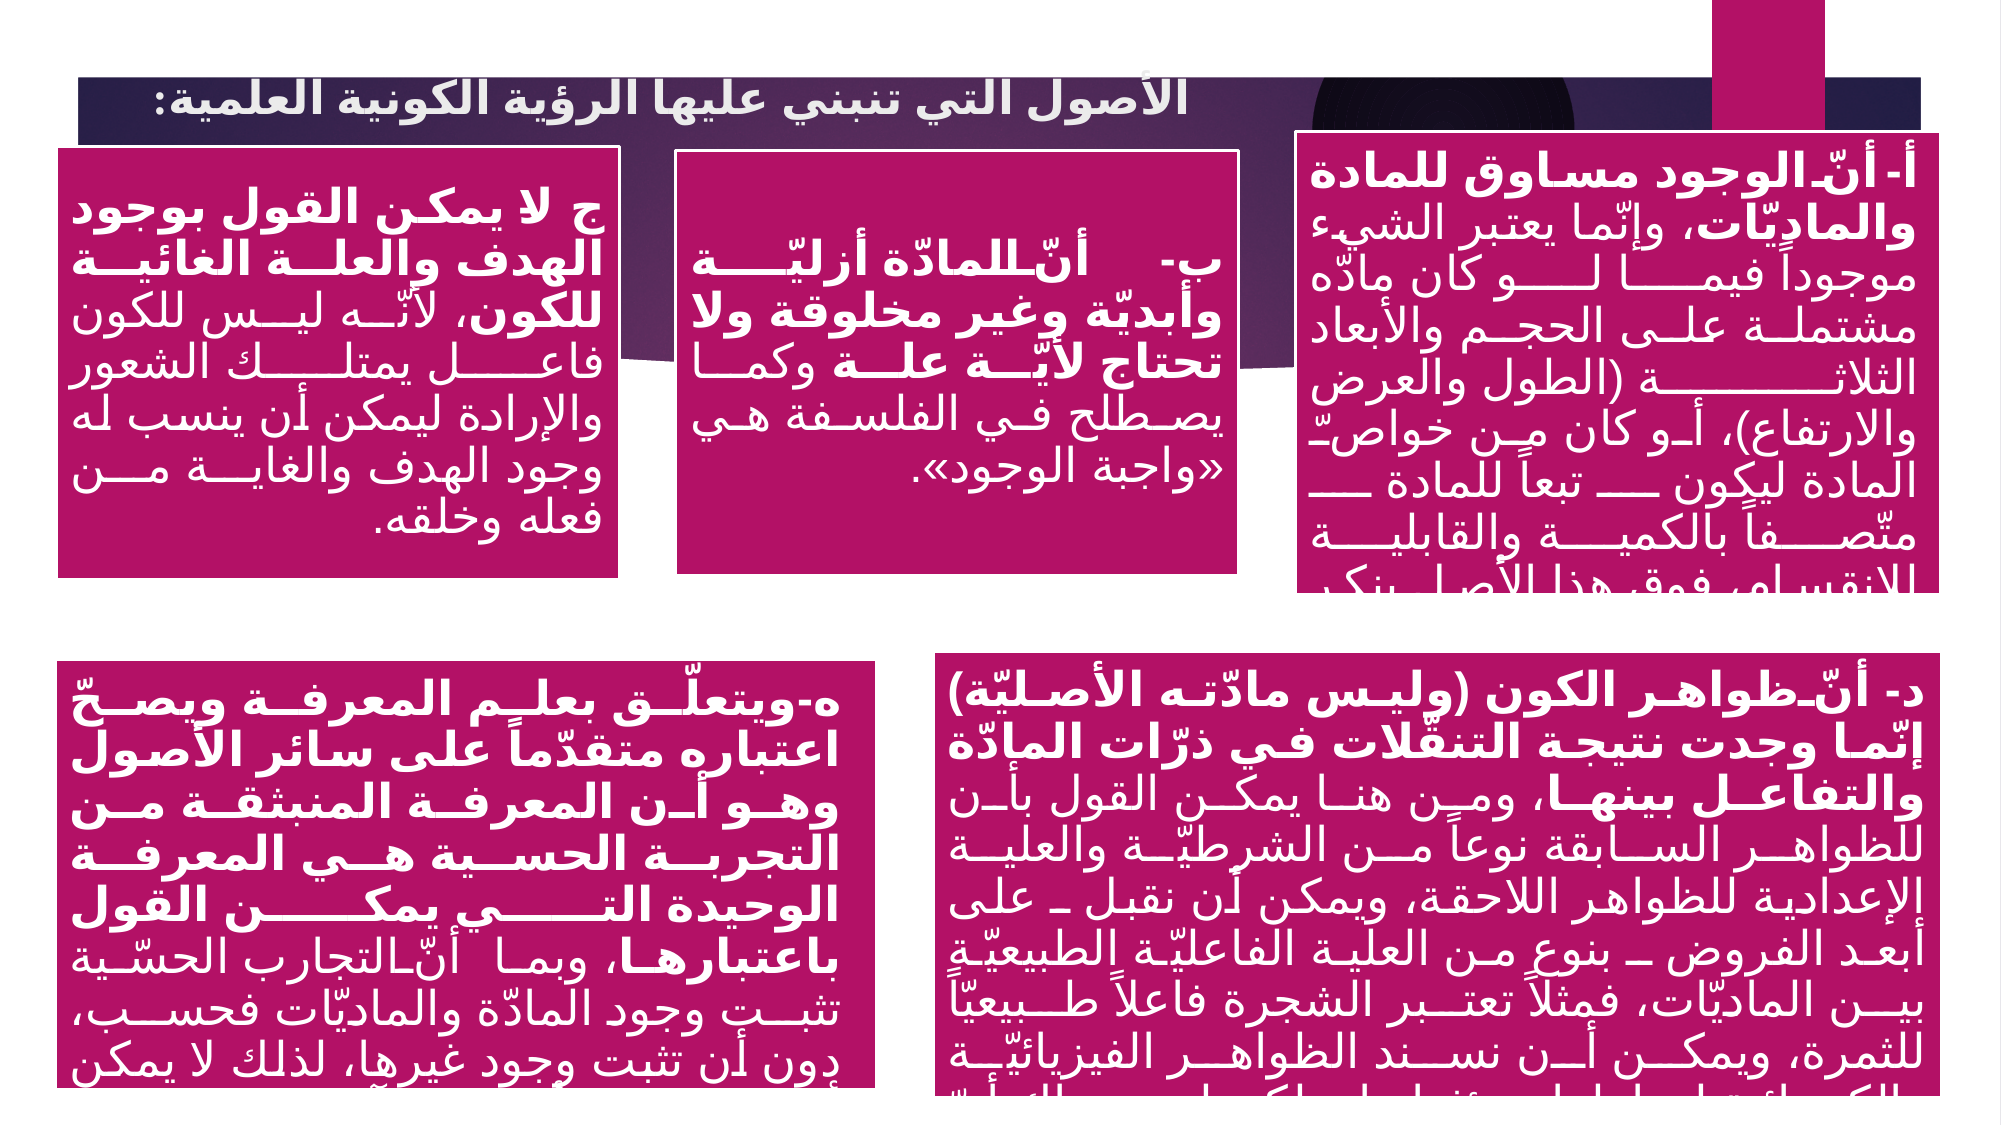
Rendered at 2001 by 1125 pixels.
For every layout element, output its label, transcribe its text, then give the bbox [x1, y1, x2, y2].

title الأصول التي تنبني عليها الرؤية الكونية العلمية: [137, 59, 1863, 131]
text_box د-أنّ ظواهر الكون (وليس مادّته الأصليّة) إنّما وجدت نتيجة التنقّلات في ذرّات المادّة والتفاعل بينها، ومن هنا يمكن القول بأن للظواهر السابقة نوعاً من الشرطيّة والعلية الإعدادية للظواهر اللاحقة، ويمكن أن نقبل ـ على أبعد الفروض ـ بنوع من العلية الفاعليّة الطبيعيّة بين الماديّات، فمثلاً تعتبر الشجرة فاعلاً طبيعيّاً للثمرة، ويمكن أن نسند الظواهر الفيزيائيّة والكيميائية لعواملها ومؤثراتها، ولكن ليس هناك أيّ ظاهرة محتاجة للفاعل الإلهيّ والخالق والموجد. [933, 651, 1942, 1098]
text_box ب-أنّ المادّة أزليّة وأبديّة وغير مخلوقة ولا تحتاج لأيّة علة وكما يصطلح في الفلسفة هي «واجبة الوجود». [675, 150, 1239, 576]
text_box ج-لا يمكن القول بوجود الهدف والعلة الغائية للكون، لأنّه ليس للكون فاعل يمتلك الشعور والإرادة ليمكن أن ينسب له وجود الهدف والغاية من فعله وخلقه. [56, 146, 620, 580]
text_box أ-أنّ الوجود مساوق للمادة والماديّات، وإنّما يعتبر الشيء موجوداً فيما لو كان مادّه مشتملة على الحجم والأبعاد الثلاثة (الطول والعرض والارتفاع)، أو كان من خواصّ المادة ليكون ـ تبعاً للمادة ـ متّصفاً بالكمية والقابلية للانقسام، فوق هذا الأصل ينكر وجود الله لأنّه موجود غير مادّي وما فوق الطبيعة. [1295, 131, 1941, 595]
text_box ه-ويتعلّق بعلم المعرفة ويصحّ اعتباره متقدّماً على سائر الأصول وهو أن المعرفة المنبثقة من التجربة الحسية هي المعرفة الوحيدة التي يمكن القول باعتبارها، وبما أنّ التجارب الحسّية تثبت وجود المادّة والماديّات فحسب، دون أن تثبت وجود غيرها، لذلك لا يمكن أن نقبل وجود أيّ شيء آخر غيرها. [55, 659, 877, 1090]
